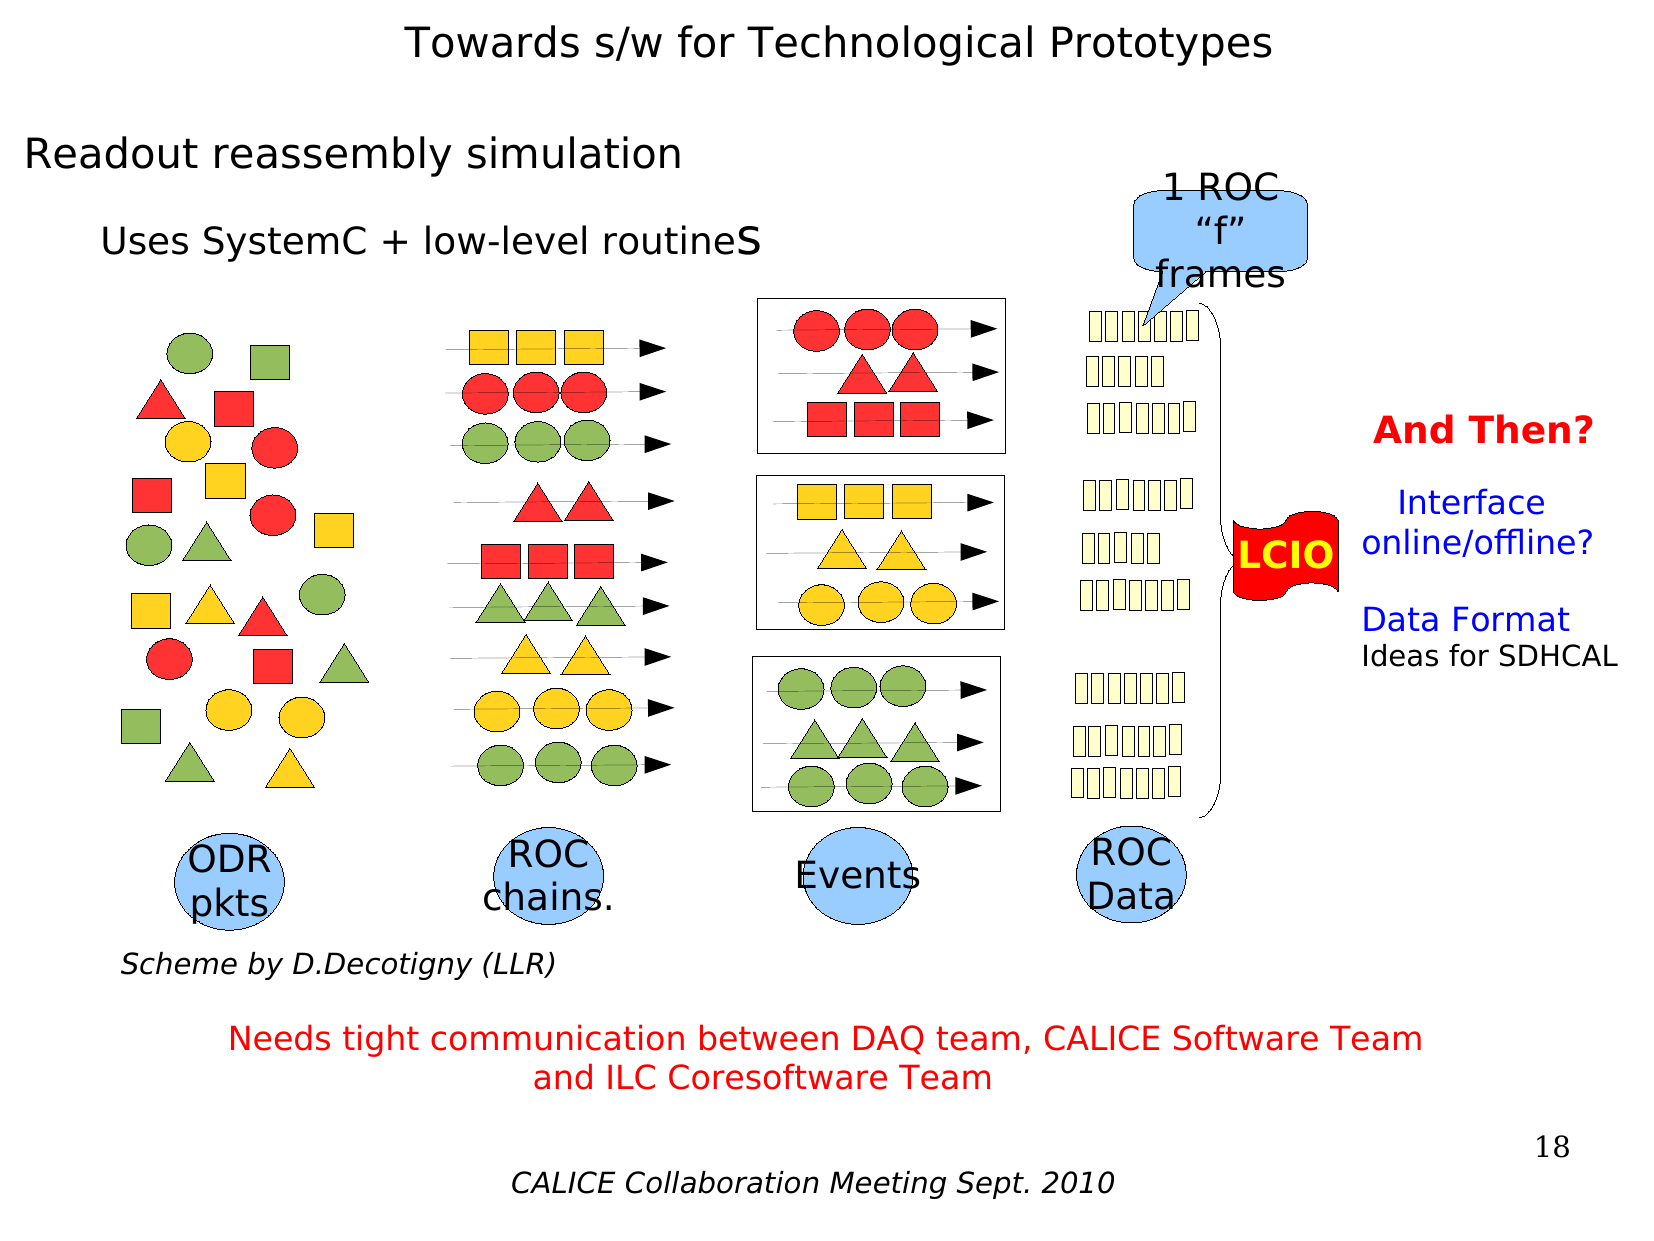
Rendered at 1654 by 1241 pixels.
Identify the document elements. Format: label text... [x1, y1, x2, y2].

text_box [1103, 403, 1115, 434]
text_box [1119, 402, 1132, 433]
text_box [166, 333, 213, 374]
text_box [477, 745, 524, 765]
text_box [1073, 726, 1086, 757]
text_box [1105, 725, 1118, 756]
text_box [185, 584, 235, 624]
text_box [574, 563, 614, 579]
text_box [576, 481, 602, 501]
text_box [586, 689, 632, 708]
text_box [1136, 403, 1149, 434]
text_box [126, 524, 172, 566]
text_box [1116, 479, 1129, 510]
text_box [528, 544, 568, 563]
text_box [475, 607, 573, 623]
text_box [528, 564, 568, 579]
text_box [1133, 480, 1145, 511]
text_box [535, 742, 582, 765]
text_box [756, 475, 1005, 630]
text_box [253, 649, 293, 684]
text_box [1169, 724, 1182, 755]
text_box [757, 298, 1006, 454]
text_box And Then? [1358, 401, 1630, 460]
text_box [1089, 311, 1102, 342]
text_box ODR pkts [196, 898, 207, 914]
text_box [205, 463, 246, 499]
text_box [1108, 673, 1121, 704]
text_box [1135, 356, 1148, 387]
text_box [1152, 768, 1165, 799]
text_box [1098, 533, 1110, 564]
text_box [132, 478, 172, 513]
text_box [511, 634, 541, 657]
text_box Needs tight communication between DAQ team, CALICE Software Team and ILC Coresoftware Team [213, 1012, 1441, 1143]
text_box [1096, 580, 1109, 611]
text_box Scheme by D.Decotigny (LLR) [106, 939, 573, 989]
text_box [513, 502, 563, 522]
text_box [1075, 673, 1088, 704]
text_box [121, 709, 161, 744]
text_box [586, 709, 633, 731]
text_box [752, 656, 1001, 812]
text_box [535, 766, 581, 783]
text_box [1118, 356, 1131, 387]
list Readout reassembly simulation Uses SystemC + low-level routines [5, 129, 1365, 934]
text_box [1087, 403, 1100, 434]
text_box [1124, 673, 1137, 704]
text_box [1105, 311, 1118, 342]
text_box [1083, 480, 1096, 511]
text_box [1099, 480, 1112, 511]
text_box [1136, 768, 1149, 799]
text_box [1080, 580, 1093, 611]
text_box [1172, 672, 1185, 703]
text_box [1145, 580, 1158, 611]
text_box Events [803, 827, 913, 925]
text_box [278, 697, 325, 738]
text_box [462, 446, 508, 464]
text_box [1088, 726, 1101, 757]
text_box [462, 422, 509, 445]
text_box [299, 574, 346, 615]
text_box [533, 709, 580, 729]
text_box [1086, 356, 1099, 387]
text_box [469, 330, 509, 349]
text_box [514, 421, 561, 444]
text_box [1120, 768, 1133, 799]
text_box [591, 765, 638, 786]
text_box [1156, 673, 1169, 704]
text_box [1131, 533, 1144, 564]
text_box [564, 330, 604, 348]
text_box [1082, 533, 1095, 564]
text_box [205, 689, 252, 731]
text_box [588, 586, 614, 606]
text_box [574, 544, 614, 562]
text_box [136, 379, 186, 419]
text_box [1168, 766, 1181, 797]
text_box [165, 742, 215, 782]
text_box [516, 349, 556, 365]
text_box [485, 583, 515, 607]
text_box [265, 748, 315, 788]
text_box [251, 427, 298, 469]
text_box [1114, 532, 1127, 563]
text_box [1154, 311, 1167, 342]
text_box Towards s/w for Technological Prototypes [389, 11, 1289, 76]
text_box [1129, 580, 1142, 611]
text_box [1180, 478, 1193, 509]
text_box [516, 330, 556, 349]
text_box [1071, 768, 1084, 798]
text_box [1102, 356, 1115, 387]
text_box [481, 544, 521, 563]
text_box [591, 745, 637, 765]
text_box [1138, 726, 1150, 757]
text_box [477, 766, 524, 786]
text_box [1186, 310, 1199, 341]
text_box [560, 658, 611, 675]
text_box [1138, 311, 1151, 342]
text_box [469, 350, 509, 365]
text_box [462, 373, 509, 392]
text_box [515, 445, 561, 463]
text_box LCIO [1233, 511, 1339, 601]
text_box [501, 658, 551, 674]
text_box [182, 521, 232, 561]
text_box [1103, 767, 1116, 798]
text_box 1 ROC “f” frames [1133, 190, 1308, 326]
text_box [564, 502, 614, 521]
text_box [564, 349, 604, 365]
text_box [564, 420, 611, 444]
text_box [532, 581, 564, 606]
text_box [1177, 579, 1190, 610]
text_box ROC Data [1093, 885, 1109, 906]
text_box Interface online/offline? Data Format Ideas for SDHCAL [1346, 472, 1643, 681]
text_box [513, 393, 607, 413]
text_box [238, 596, 288, 636]
text_box [1140, 673, 1153, 704]
text_box [1152, 403, 1165, 434]
text_box [1091, 673, 1104, 704]
text_box [474, 691, 520, 709]
text_box [1122, 726, 1135, 757]
text_box [250, 345, 290, 380]
text_box [1087, 768, 1100, 799]
text_box [513, 372, 607, 392]
text_box [1148, 480, 1161, 511]
text_box ROC chains. [493, 827, 604, 925]
text_box [564, 445, 610, 461]
text_box [576, 607, 626, 626]
text_box [1153, 726, 1166, 757]
text_box [319, 643, 369, 683]
text_box [474, 709, 520, 732]
text_box [131, 593, 171, 629]
text_box [1151, 356, 1164, 387]
text_box [526, 482, 550, 501]
text_box [1122, 311, 1135, 342]
text_box [1183, 401, 1196, 432]
text_box [249, 494, 296, 536]
text_box [1147, 533, 1160, 564]
text_box [1170, 311, 1183, 342]
text_box [1113, 579, 1126, 610]
text_box [462, 393, 509, 415]
text_box [481, 564, 521, 579]
text_box [1161, 580, 1174, 611]
text_box [533, 688, 580, 708]
text_box [1164, 480, 1177, 511]
text_box [146, 638, 193, 680]
text_box ROC Data [1076, 826, 1187, 923]
text_box [165, 421, 212, 462]
text_box [214, 391, 254, 427]
text_box [572, 635, 599, 657]
text_box [314, 513, 354, 548]
text_box [1168, 403, 1180, 434]
text_box ODR pkts [174, 833, 285, 931]
